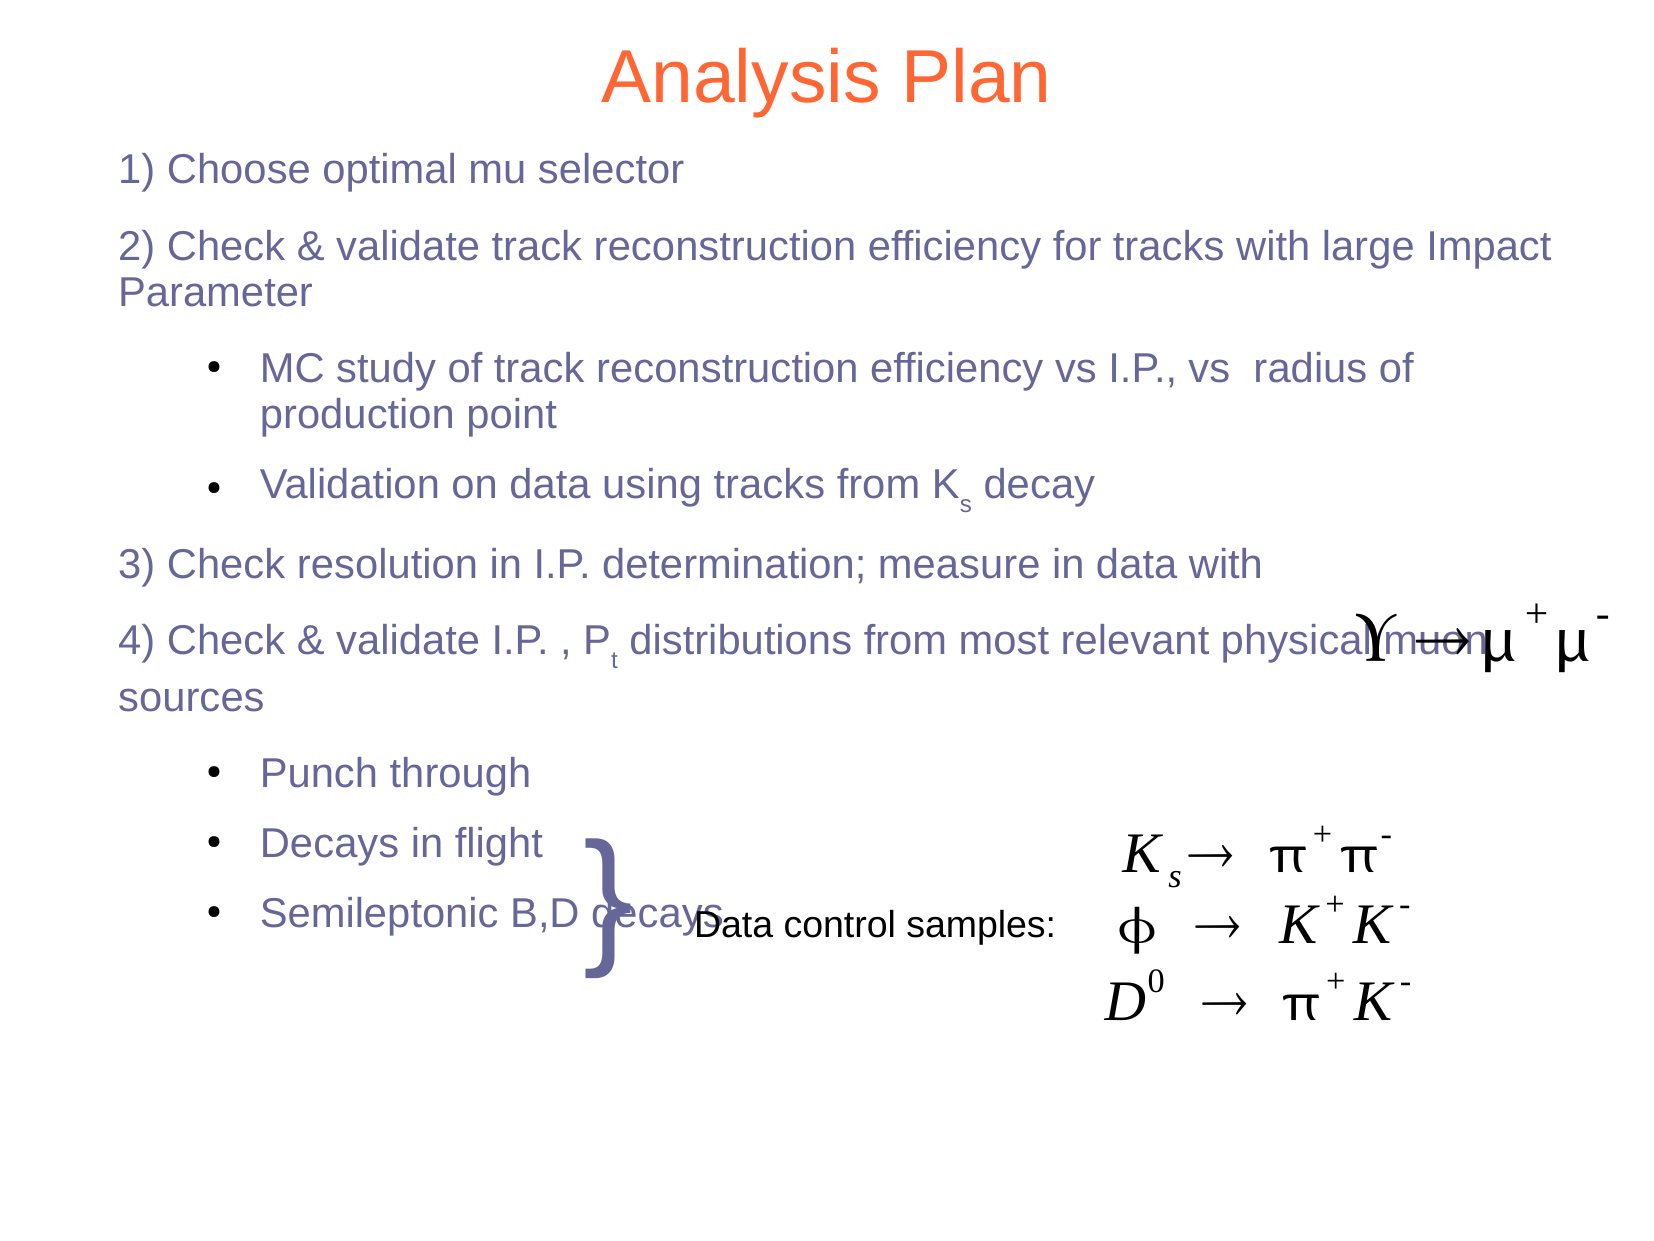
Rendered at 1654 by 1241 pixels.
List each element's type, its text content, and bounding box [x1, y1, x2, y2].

text_box } [568, 804, 644, 1029]
chart [1342, 590, 1628, 684]
title Analysis Plan [82, 23, 1571, 129]
list 1) Choose optimal mu selector 2) Check & validate track reconstruction efficiency for tracks with large Impact Parameter MC study of track reconstruction efficiency vs I.P., vs radius of production point Validation on data using tracks from Ks decay 3) Check resolution in I.P. determination; measure in data with 4) Check & validate I.P. , Pt distributions from most relevant physical muon sources Punch through Decays in flight Semileptonic B,D decays [118, 146, 1607, 1075]
text_box Data control samples: [679, 896, 1086, 972]
chart [1086, 814, 1426, 1039]
chart [82, 290, 1571, 1109]
